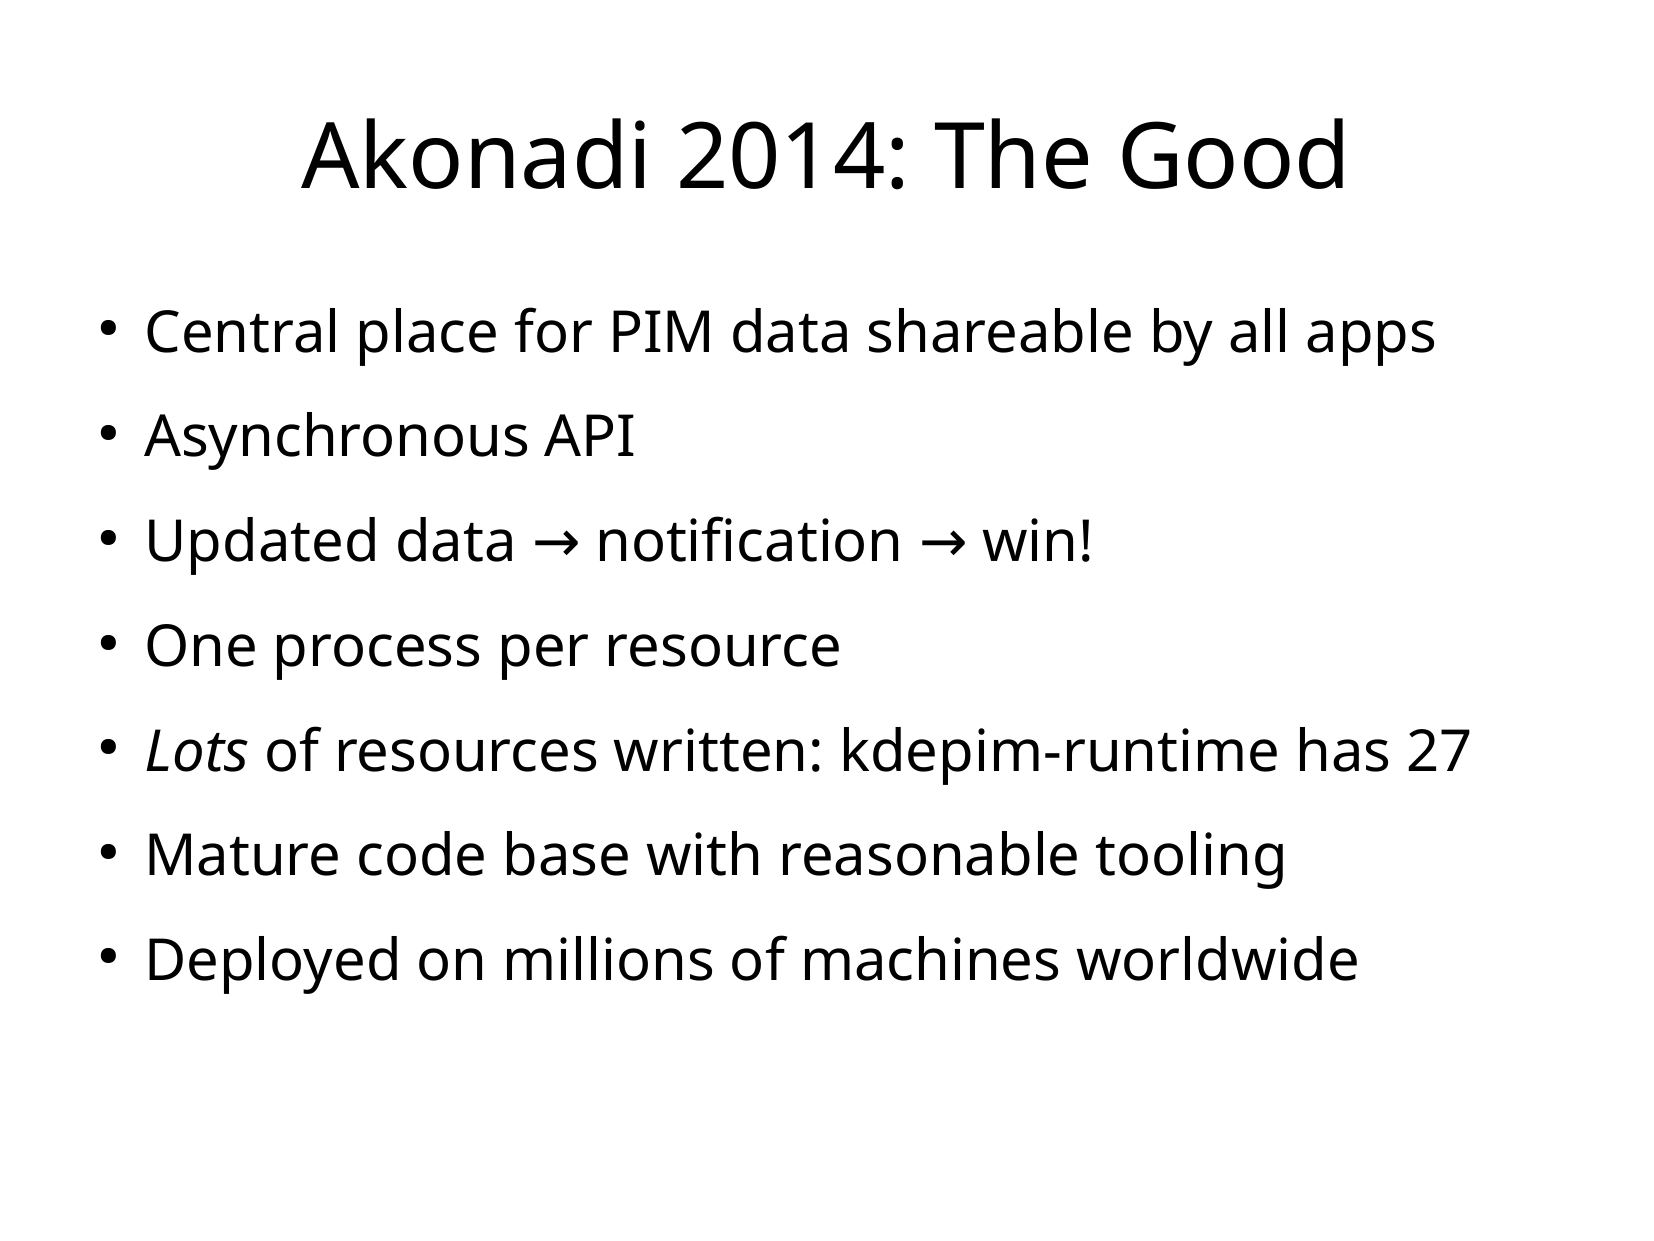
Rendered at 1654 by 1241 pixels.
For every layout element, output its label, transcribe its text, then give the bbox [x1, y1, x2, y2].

list Central place for PIM data shareable by all apps Asynchronous API Updated data → notification → win! One process per resource Lots of resources written: kdepim-runtime has 27 Mature code base with reasonable tooling Deployed on millions of machines worldwide [82, 290, 1571, 1010]
title Akonadi 2014: The Good [82, 49, 1571, 257]
